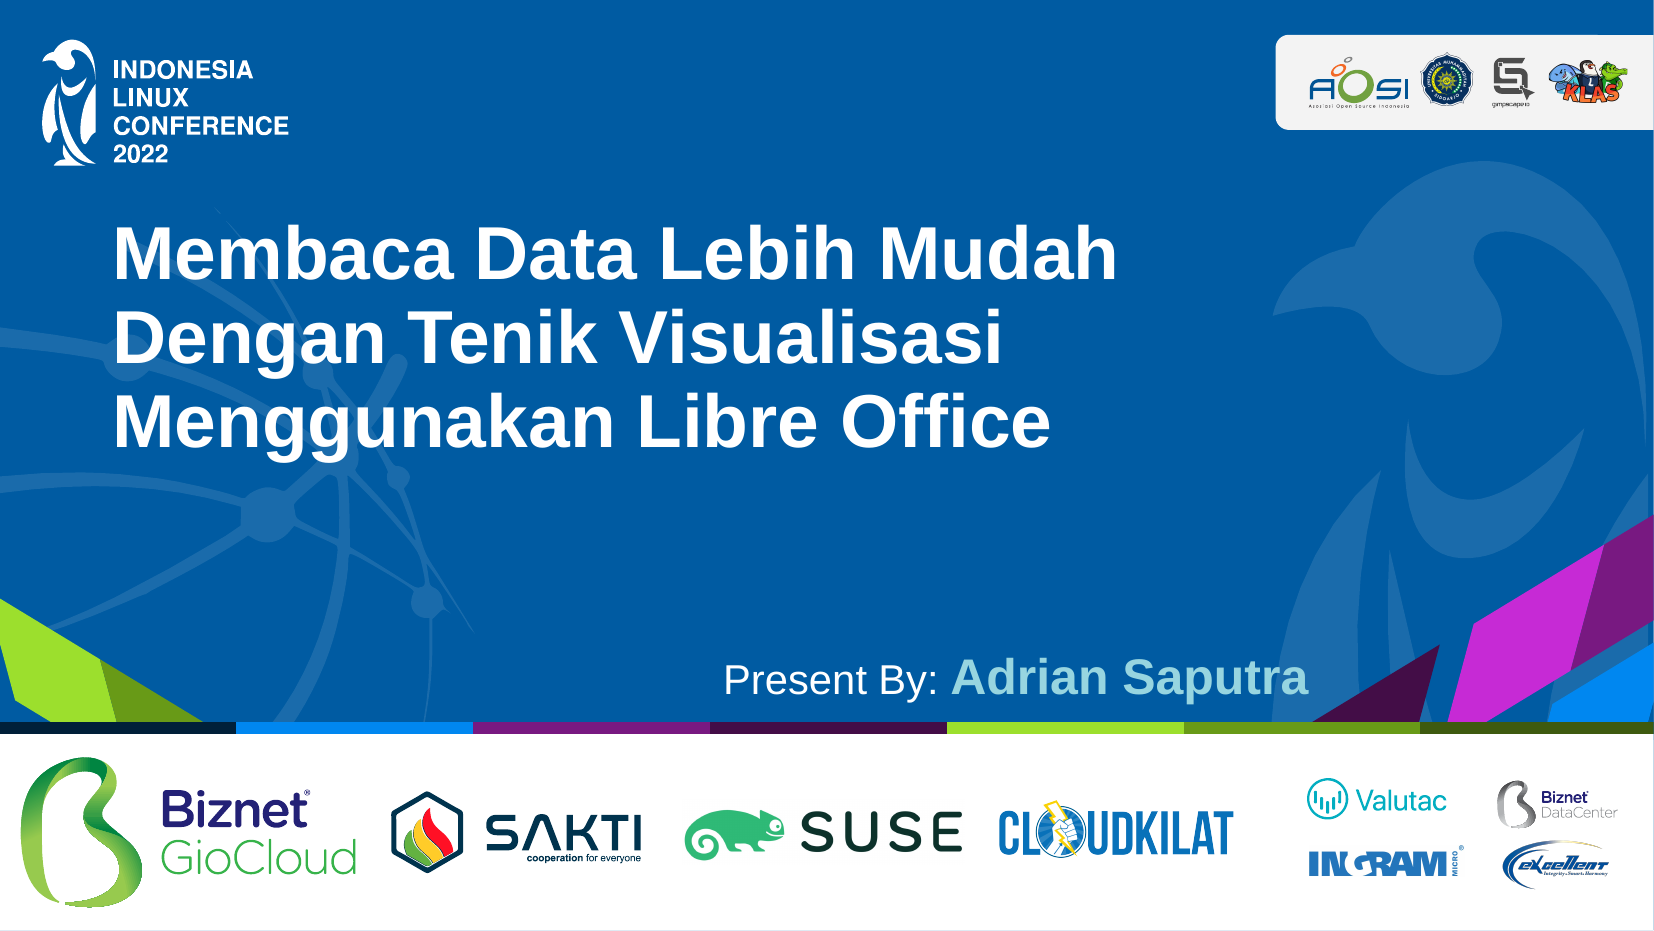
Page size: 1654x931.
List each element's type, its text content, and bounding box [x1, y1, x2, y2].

text_box Present By: Adrian Saputra [637, 641, 1324, 713]
picture [601, 855, 616, 859]
picture [1420, 52, 1474, 106]
picture [682, 799, 965, 865]
picture [1548, 60, 1628, 103]
picture [999, 800, 1234, 858]
picture [626, 855, 634, 862]
picture [1309, 845, 1465, 877]
picture [1496, 840, 1620, 890]
title Membaca Data Lebih Mudah Dengan Tenik Visualisasi Menggunakan Libre Office [112, 58, 1388, 617]
